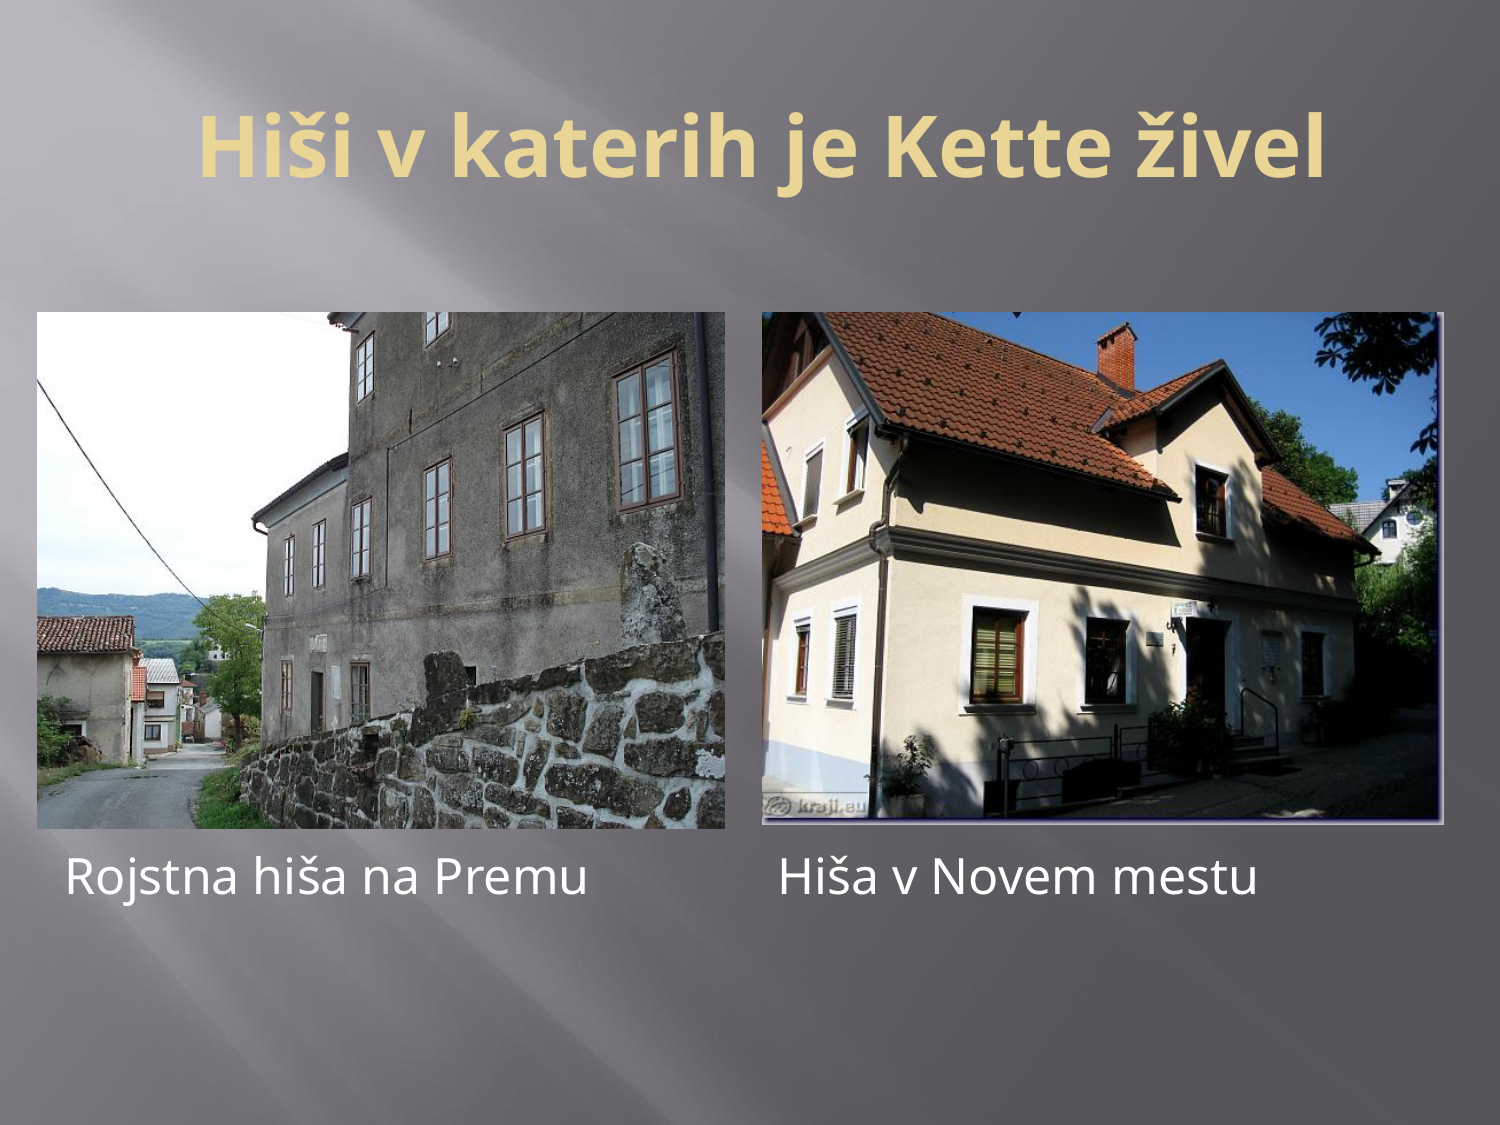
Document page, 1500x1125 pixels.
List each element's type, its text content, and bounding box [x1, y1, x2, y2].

text_box Rojstna hiša na Premu [50, 837, 688, 913]
text_box Hiša v Novem mestu [762, 837, 1450, 913]
picture [0, 0, 1500, 1125]
title Hiši v katerih je Kette živel [87, 50, 1438, 238]
